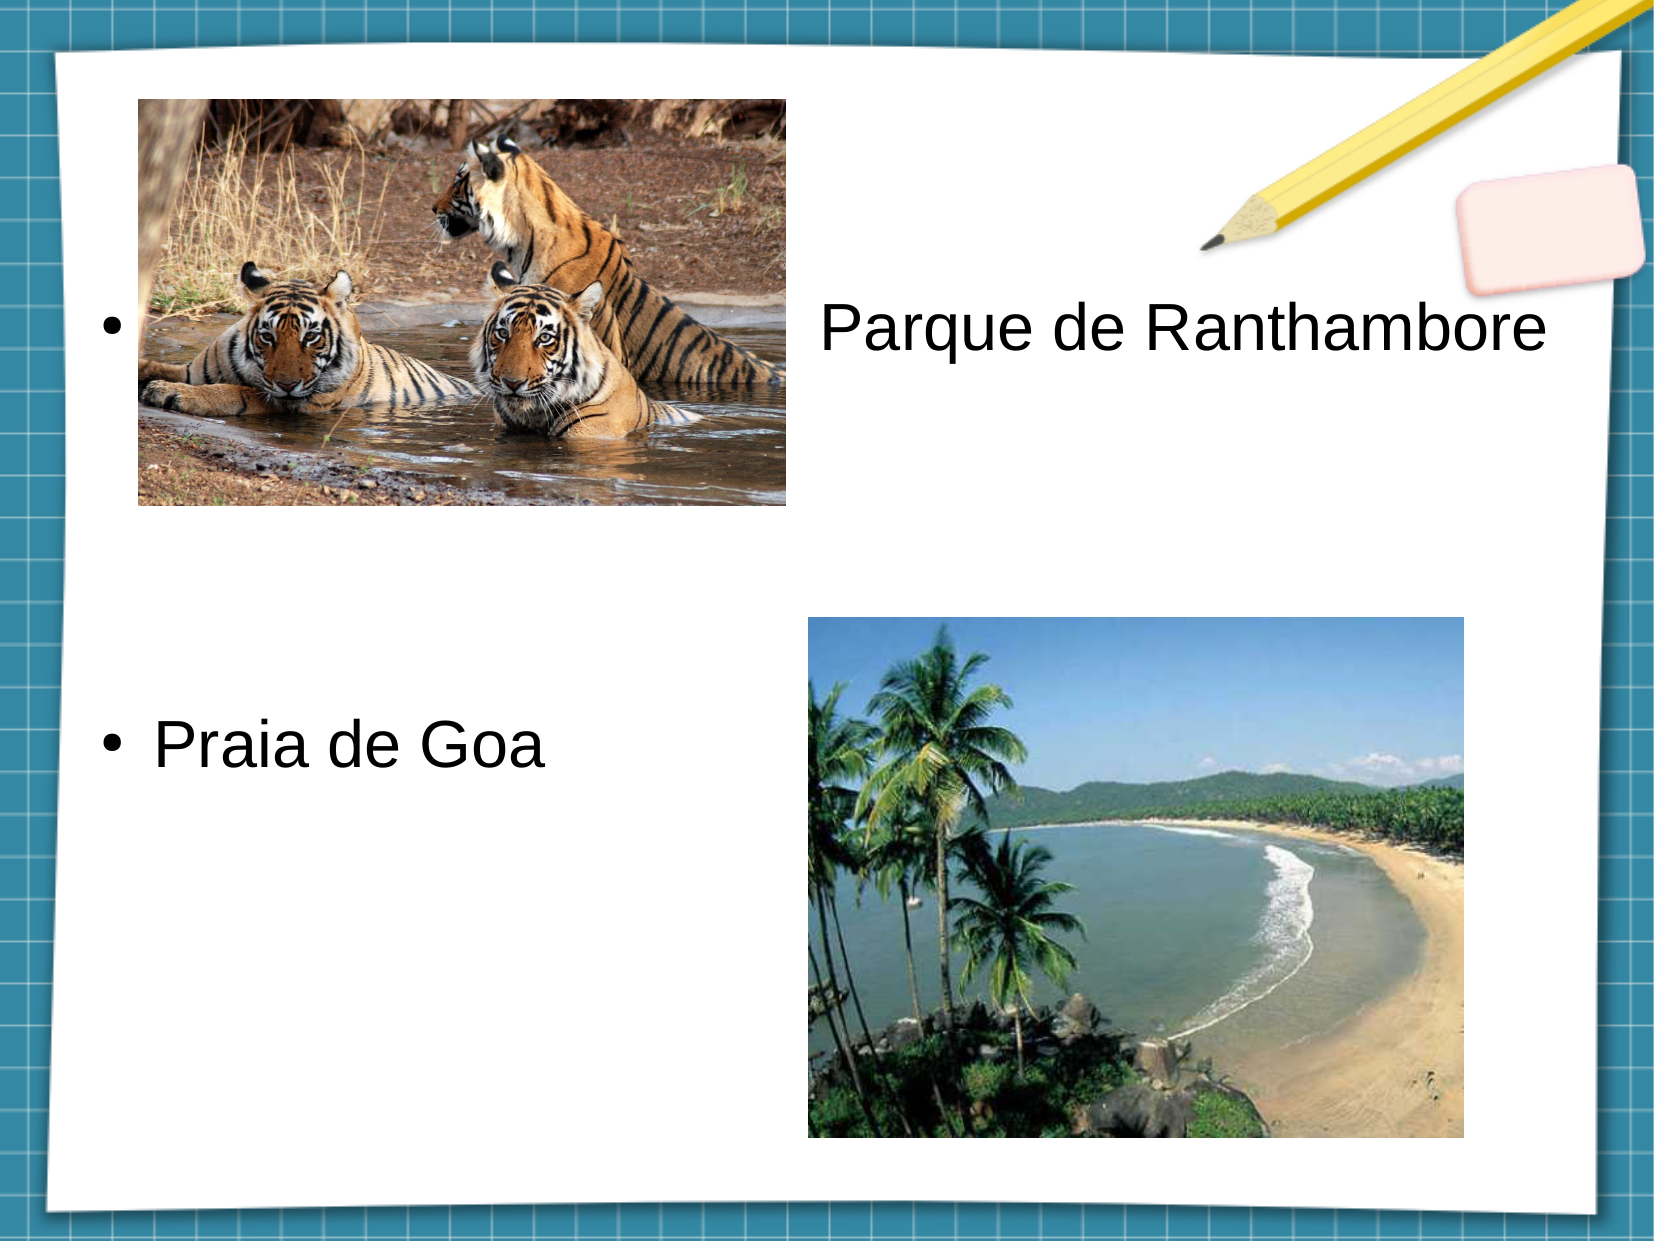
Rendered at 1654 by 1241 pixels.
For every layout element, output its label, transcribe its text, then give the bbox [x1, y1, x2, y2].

list Parque de Ranthambore Praia de Goa [82, 290, 1571, 1010]
picture [0, 0, 1654, 1241]
